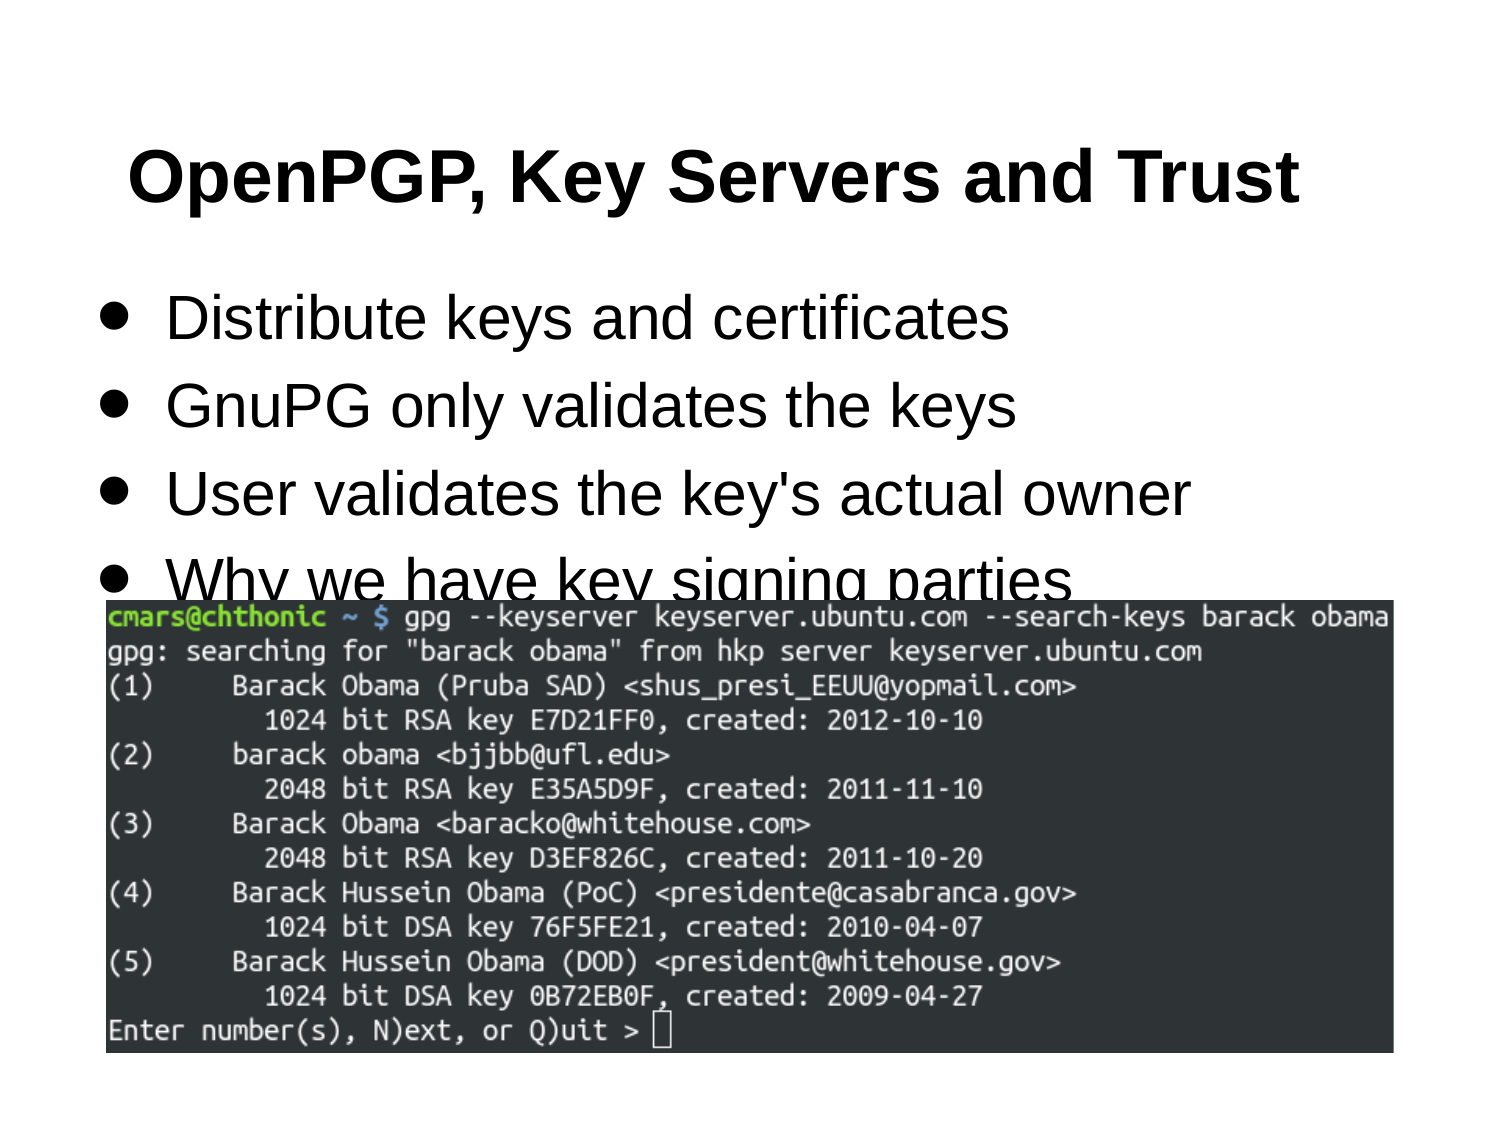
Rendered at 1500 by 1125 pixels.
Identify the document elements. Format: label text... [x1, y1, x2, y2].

text_box [106, 600, 1394, 1053]
list Distribute keys and certificates GnuPG only validates the keys User validates the key's actual owner Why we have key signing parties [75, 262, 1425, 1078]
title OpenPGP, Key Servers and Trust [75, 45, 1425, 233]
